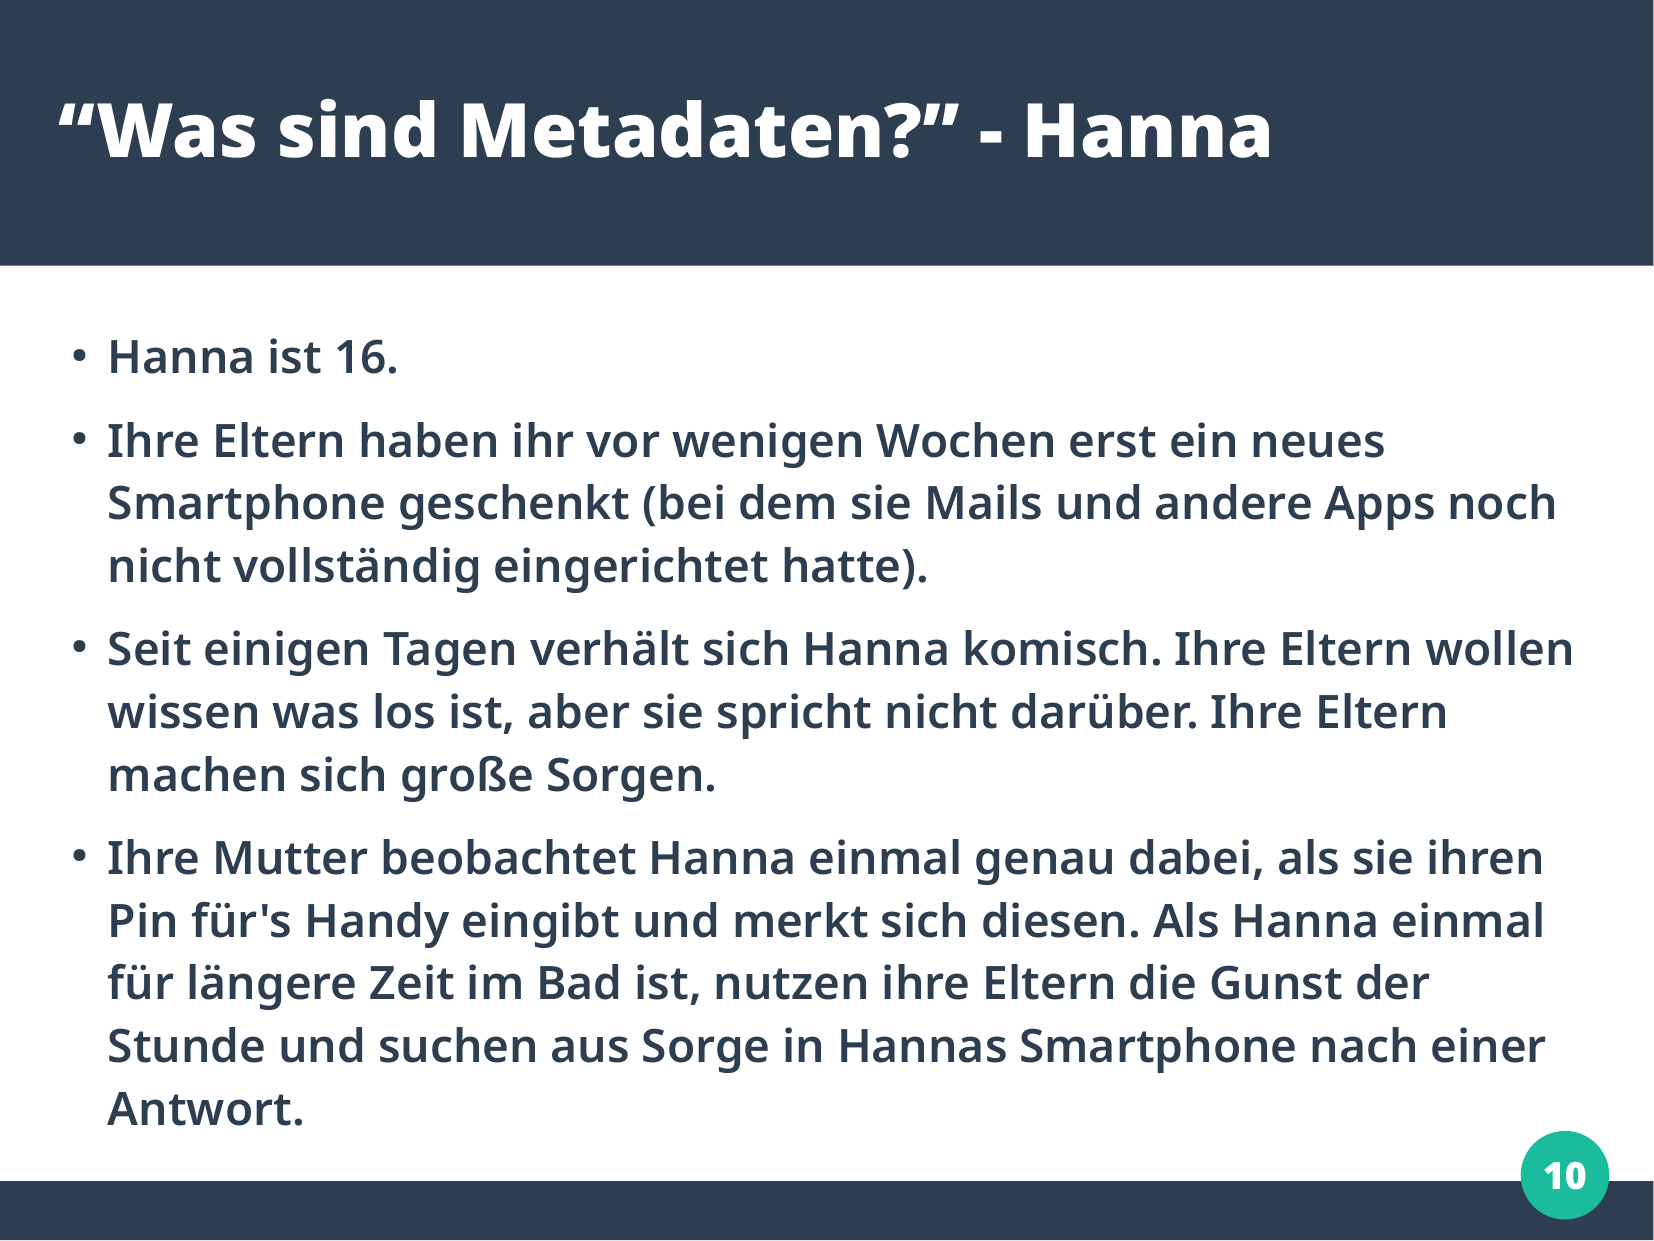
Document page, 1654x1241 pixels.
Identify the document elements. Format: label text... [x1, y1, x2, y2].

list Hanna ist 16. Ihre Eltern haben ihr vor wenigen Wochen erst ein neues Smartphone geschenkt (bei dem sie Mails und andere Apps noch nicht vollständig eingerichtet hatte). Seit einigen Tagen verhält sich Hanna komisch. Ihre Eltern wollen wissen was los ist, aber sie spricht nicht darüber. Ihre Eltern machen sich große Sorgen. Ihre Mutter beobachtet Hanna einmal genau dabei, als sie ihren Pin für's Handy eingibt und merkt sich diesen. Als Hanna einmal für längere Zeit im Bad ist, nutzen ihre Eltern die Gunst der Stunde und suchen aus Sorge in Hannas Smartphone nach einer Antwort. [59, 324, 1595, 1152]
title “Was sind Metadaten?” - Hanna [59, 49, 1595, 207]
